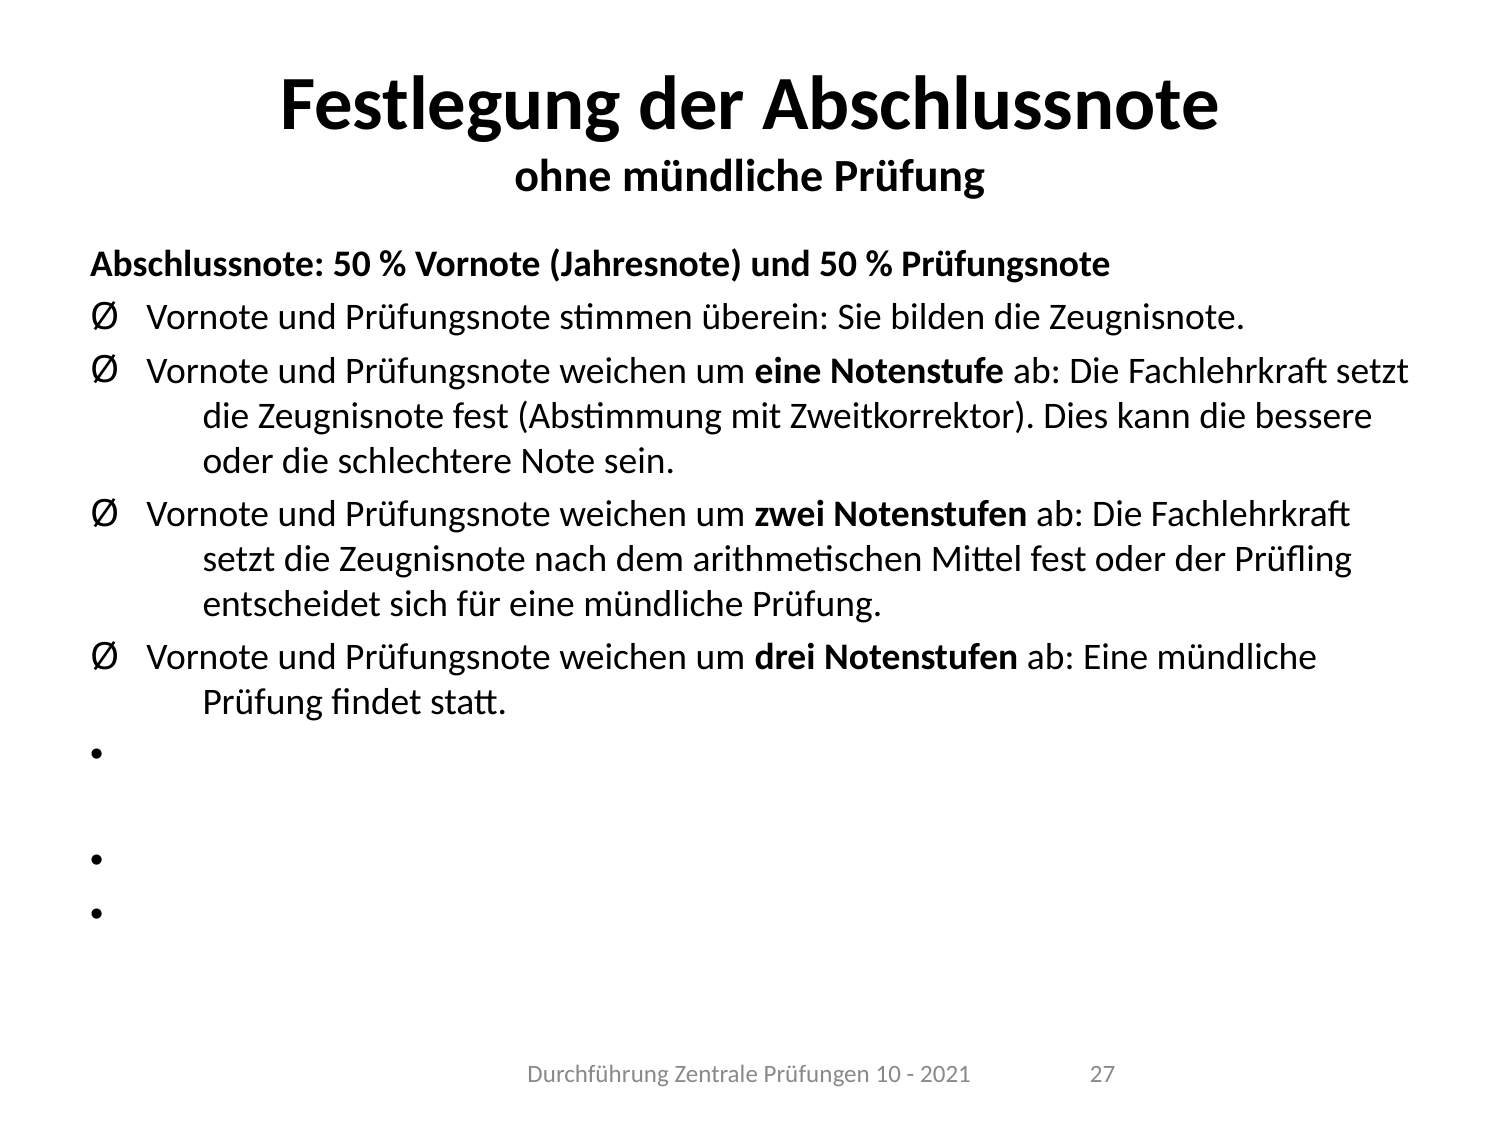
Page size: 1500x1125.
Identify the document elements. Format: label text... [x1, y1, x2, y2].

title Festlegung der Abschlussnote ohne mündliche Prüfung [75, 45, 1426, 209]
text_box Durchführung Zentrale Prüfungen 10 - 2021 [512, 1042, 988, 1103]
list Abschlussnote: 50 % Vornote (Jahresnote) und 50 % Prüfungsnote Vornote und Prüfungsnote stimmen überein: Sie bilden die Zeugnisnote. Vornote und Prüfungsnote weichen um eine Notenstufe ab: Die Fachlehrkraft setzt die Zeugnisnote fest (Abstimmung mit Zweitkorrektor). Dies kann die bessere oder die schlechtere Note sein. Vornote und Prüfungsnote weichen um zwei Notenstufen ab: Die Fachlehrkraft setzt die Zeugnisnote nach dem arithmetischen Mittel fest oder der Prüfling entscheidet sich für eine mündliche Prüfung. Vornote und Prüfungsnote weichen um drei Notenstufen ab: Eine mündliche Prüfung findet statt. [75, 231, 1426, 1005]
text_box 27 [1074, 1042, 1426, 1103]
